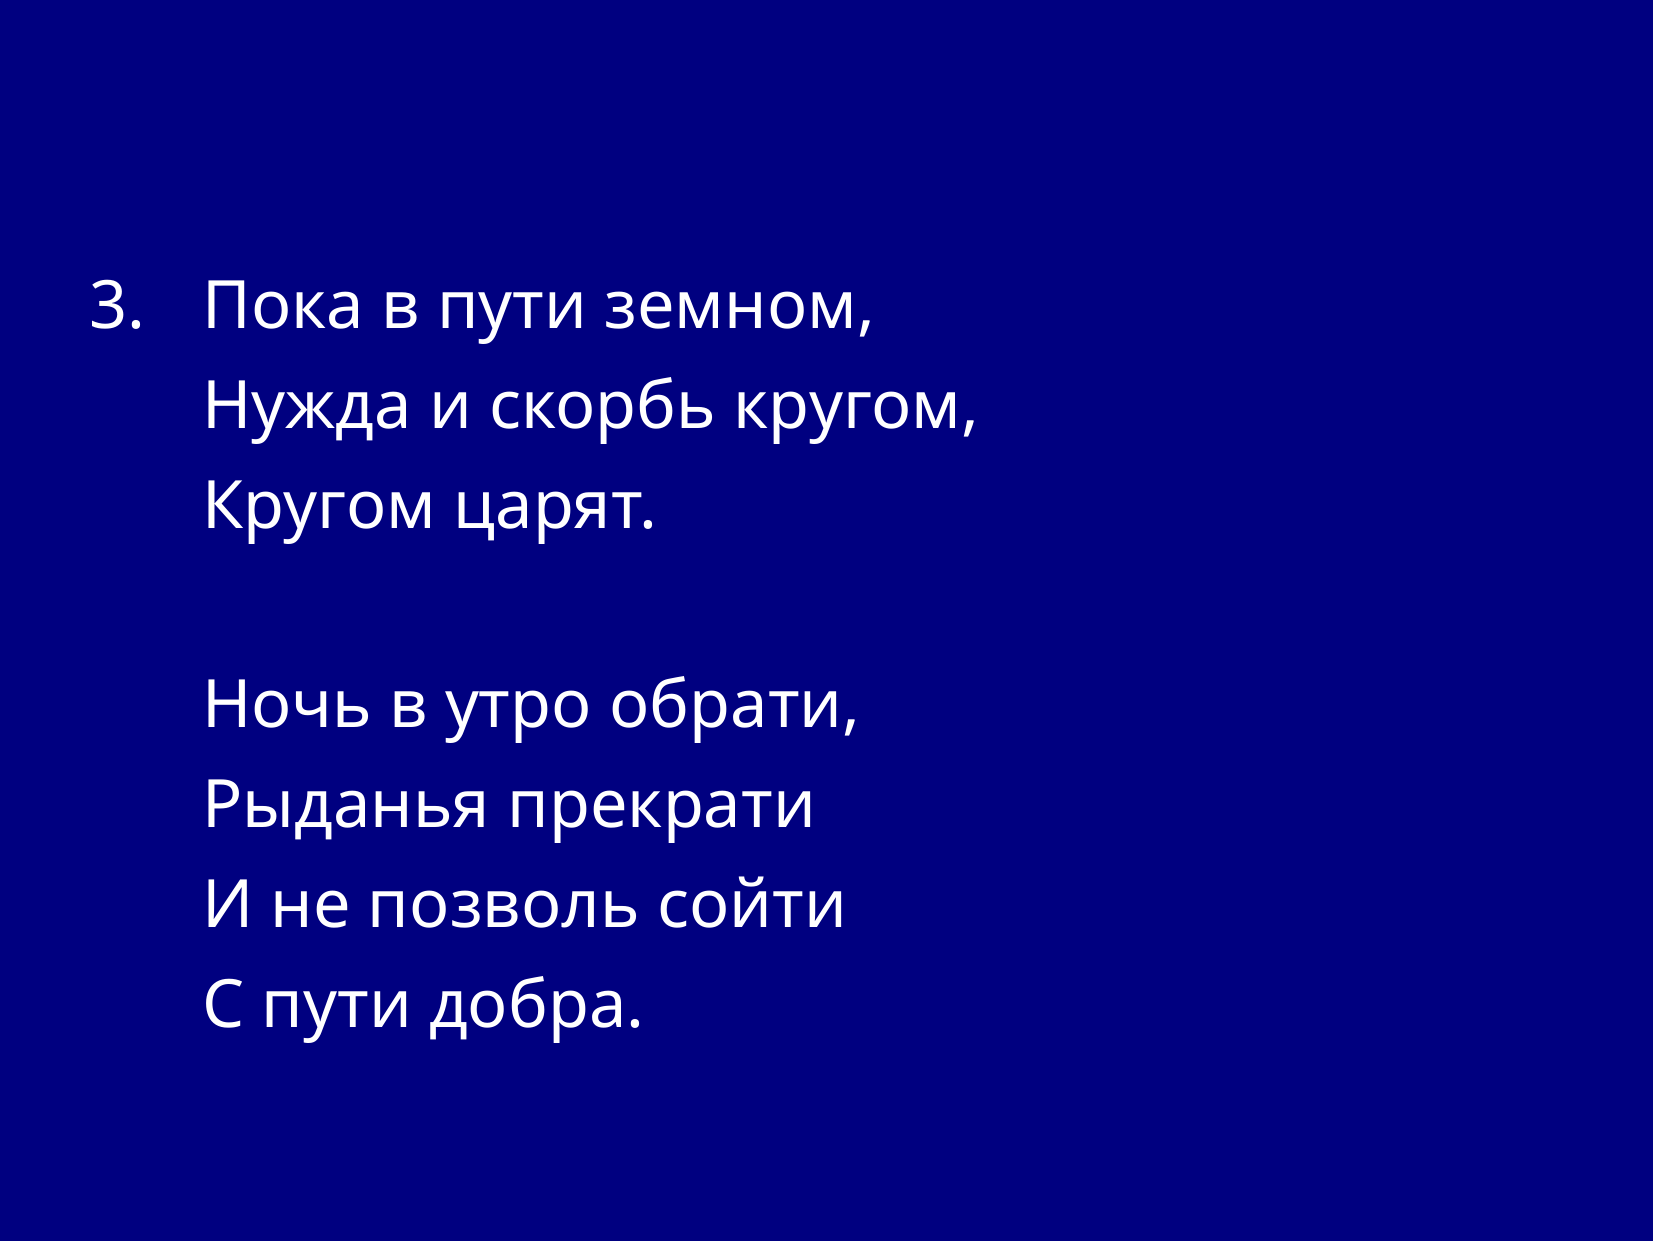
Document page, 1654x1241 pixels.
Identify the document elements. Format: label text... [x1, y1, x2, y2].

text_box 3. Пока в пути земном, Нужда и скорбь кругом, Кругом царят. Ночь в утро обрати, Рыданья прекрати И не позволь сойти С пути добра. [75, 150, 1576, 1163]
